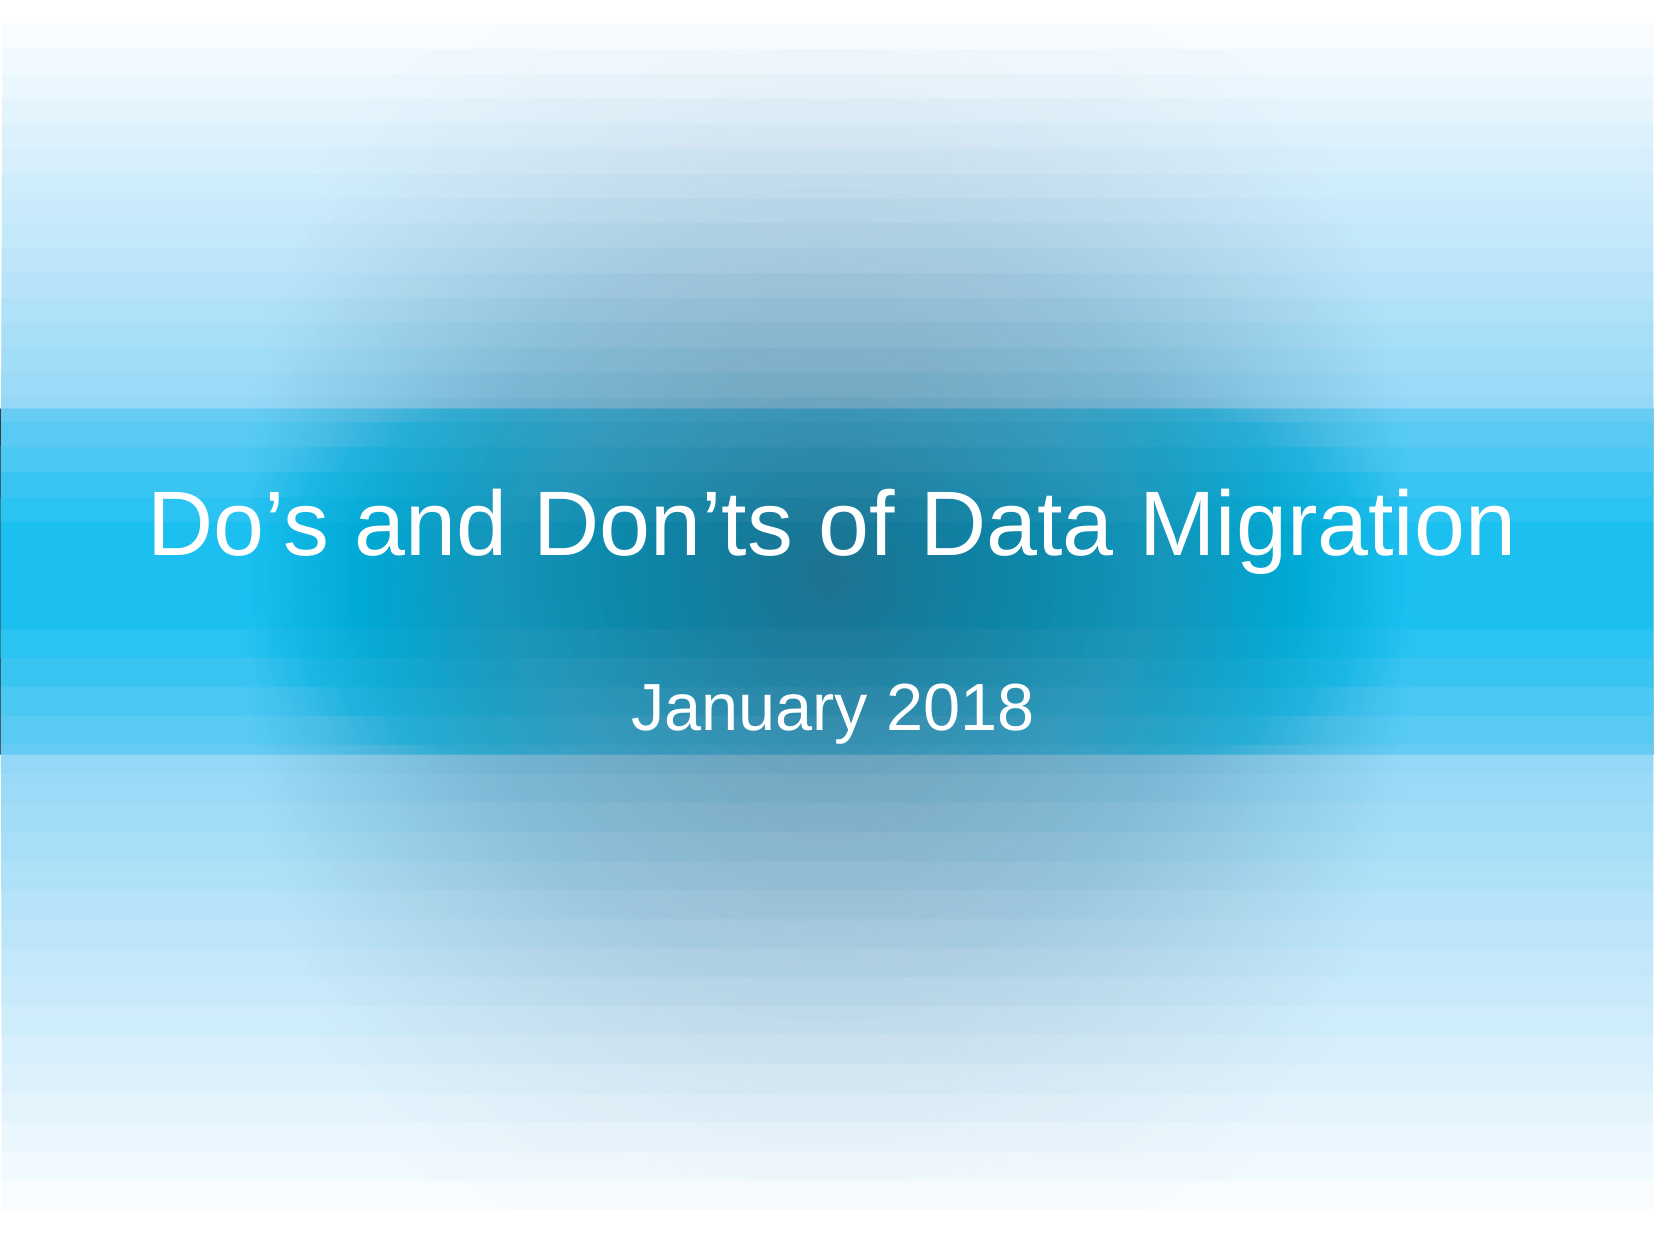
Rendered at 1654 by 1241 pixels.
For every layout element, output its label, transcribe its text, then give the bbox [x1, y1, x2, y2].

picture [0, 0, 1654, 1238]
title Do’s and Don’ts of Data Migration [120, 413, 1546, 636]
subtitle January 2018 [487, 638, 1179, 777]
